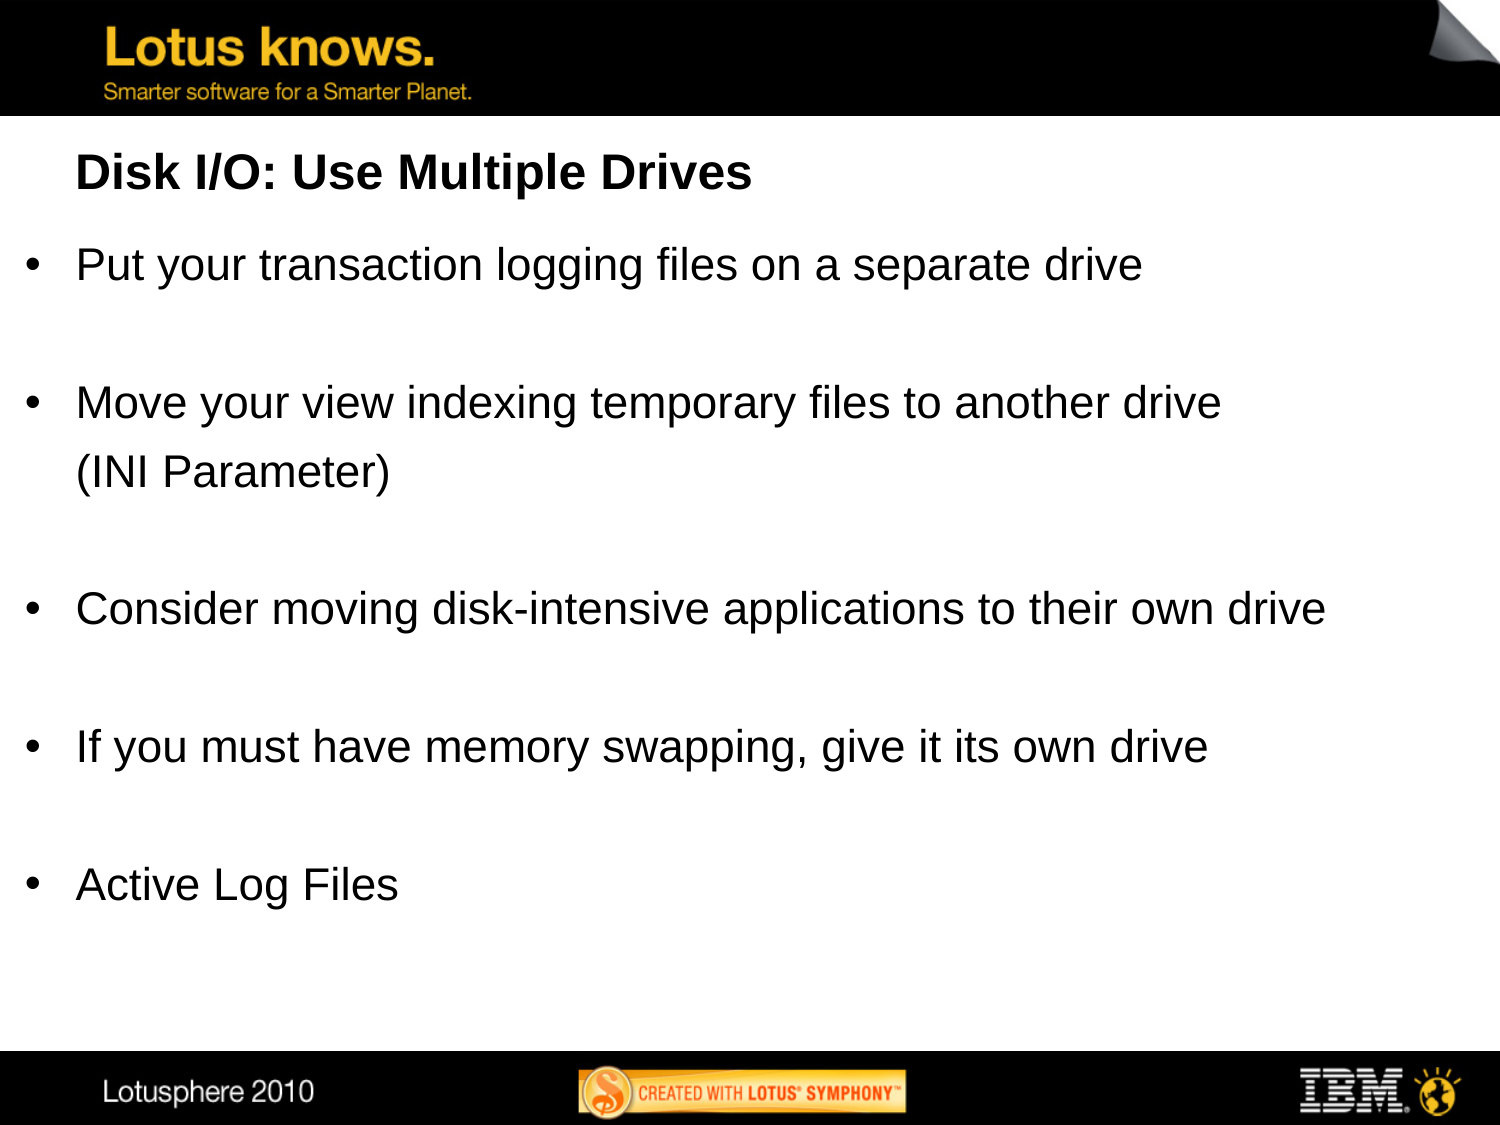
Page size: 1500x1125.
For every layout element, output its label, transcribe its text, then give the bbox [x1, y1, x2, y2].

picture [0, 1053, 1500, 1125]
title Disk I/O: Use Multiple Drives [74, 137, 1475, 200]
list Put your transaction logging files on a separate drive Move your view indexing temporary files to another drive (INI Parameter) Consider moving disk-intensive applications to their own drive If you must have memory swapping, give it its own drive Active Log Files [24, 237, 1476, 1026]
picture [0, 0, 1500, 114]
